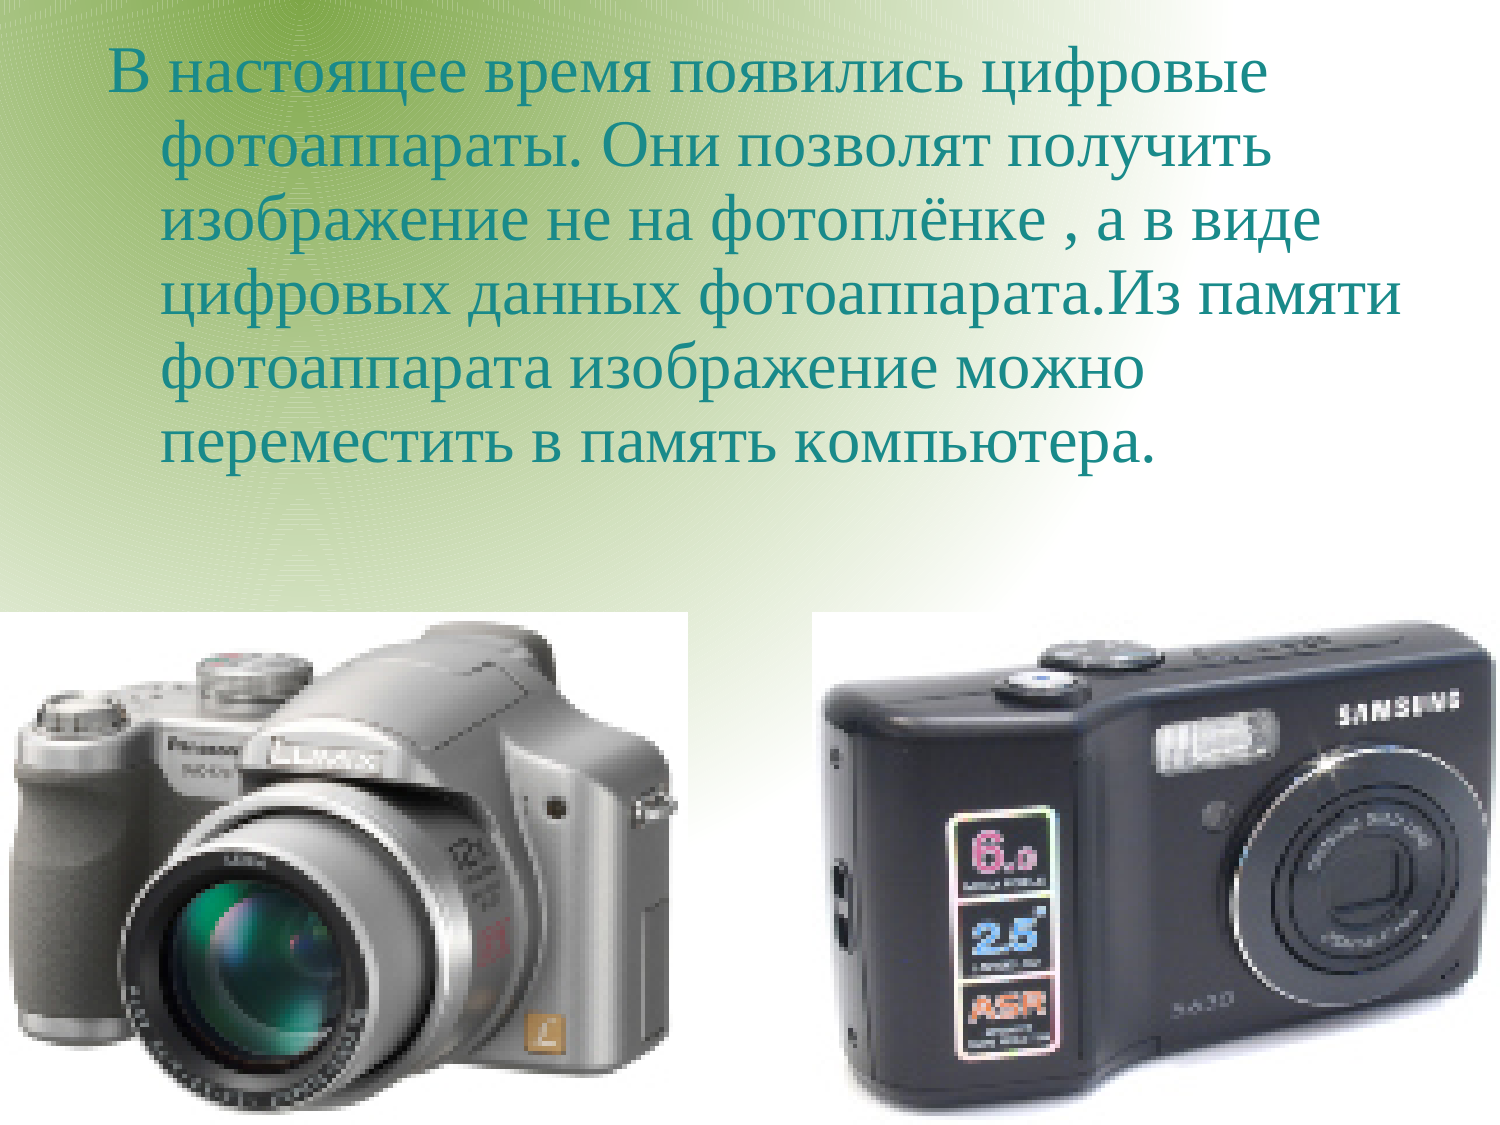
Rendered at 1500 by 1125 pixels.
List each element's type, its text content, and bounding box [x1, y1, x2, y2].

list В настоящее время появились цифровые фотоаппараты. Они позволят получить изображение не на фотоплёнке , а в виде цифровых данных фотоаппарата.Из памяти фотоаппарата изображение можно переместить в память компьютера. [75, 24, 1426, 613]
picture [0, 612, 688, 1125]
picture [812, 612, 1500, 1125]
